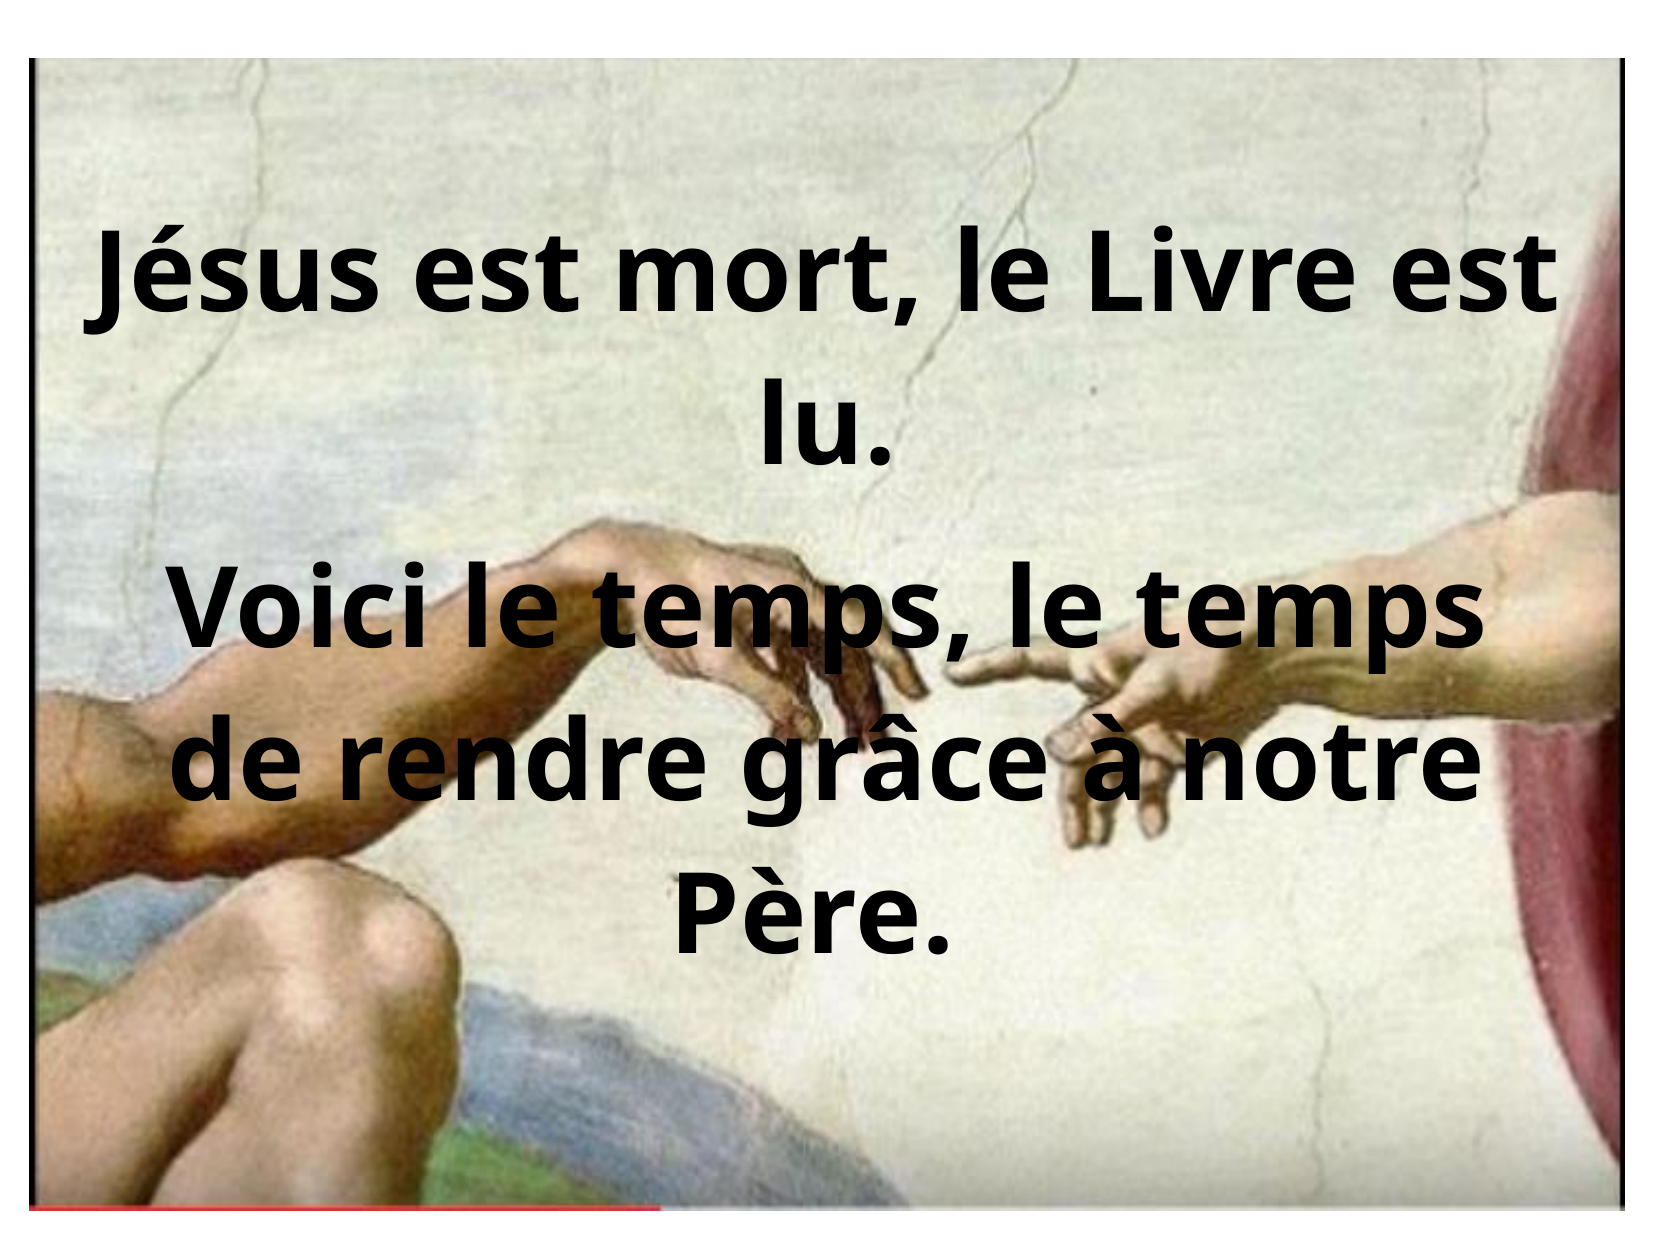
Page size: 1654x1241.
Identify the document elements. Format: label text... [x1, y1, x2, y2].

picture [29, 58, 1625, 1211]
list Jésus est mort, le Livre est lu. Voici le temps, le temps de rendre grâce à notre Père. [82, 59, 1571, 1241]
